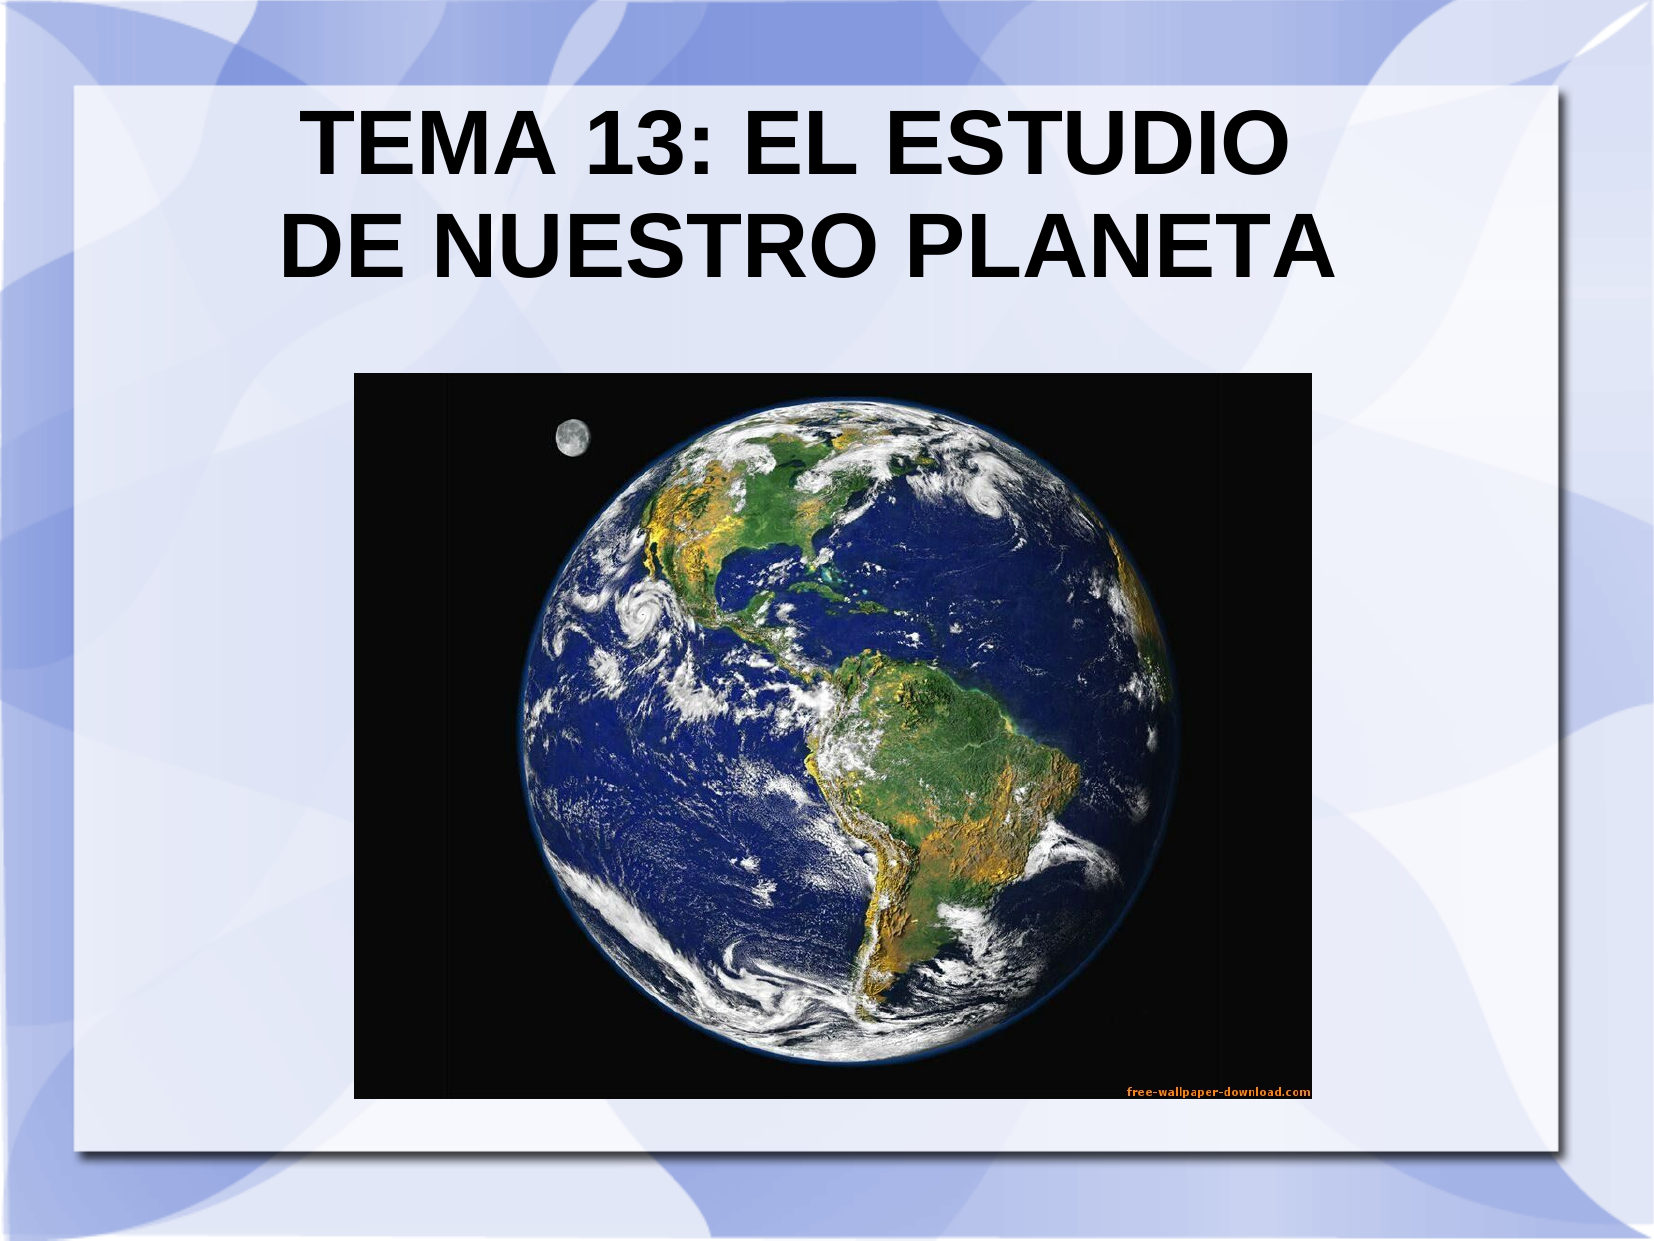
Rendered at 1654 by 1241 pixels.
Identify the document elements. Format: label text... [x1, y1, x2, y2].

title TEMA 13: EL ESTUDIO DE NUESTRO PLANETA [82, 90, 1536, 298]
picture [0, 0, 1654, 1241]
